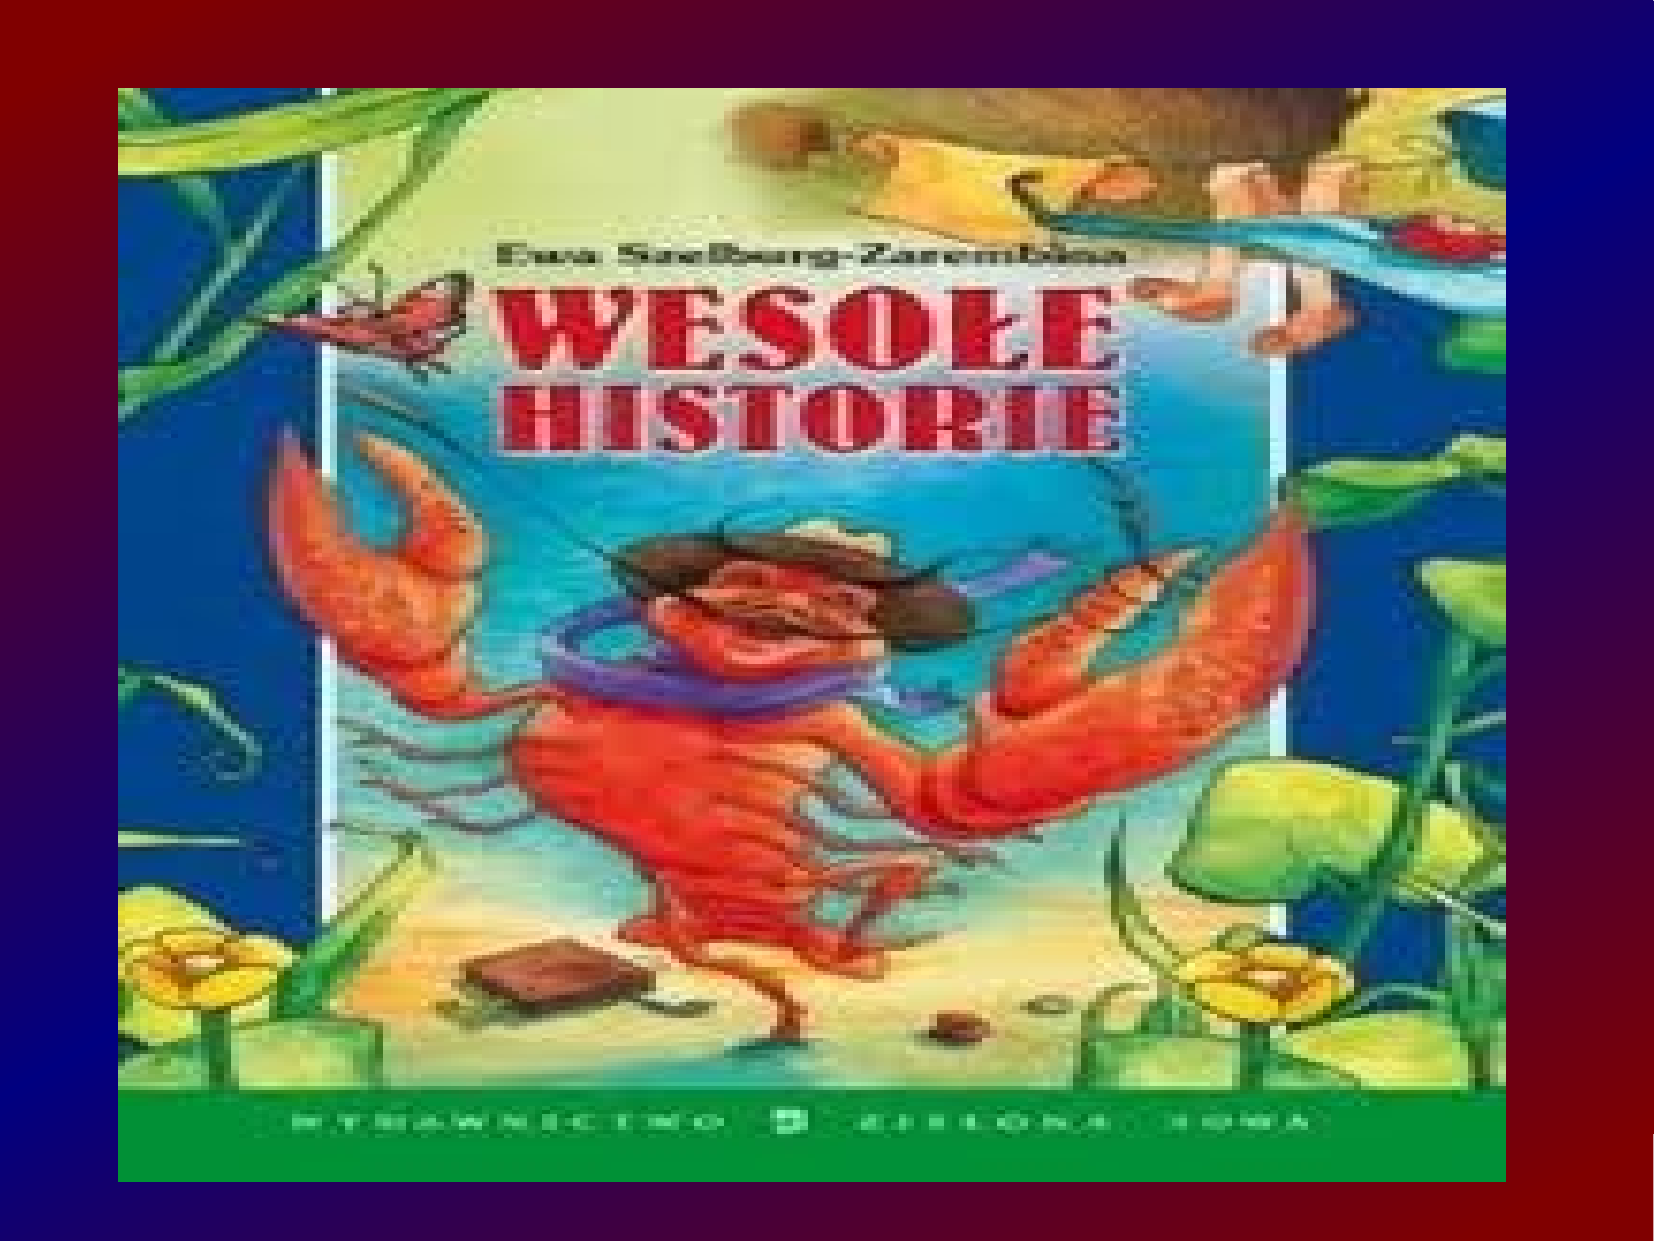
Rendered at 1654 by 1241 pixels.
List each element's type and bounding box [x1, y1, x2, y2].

picture [118, 88, 1506, 1182]
